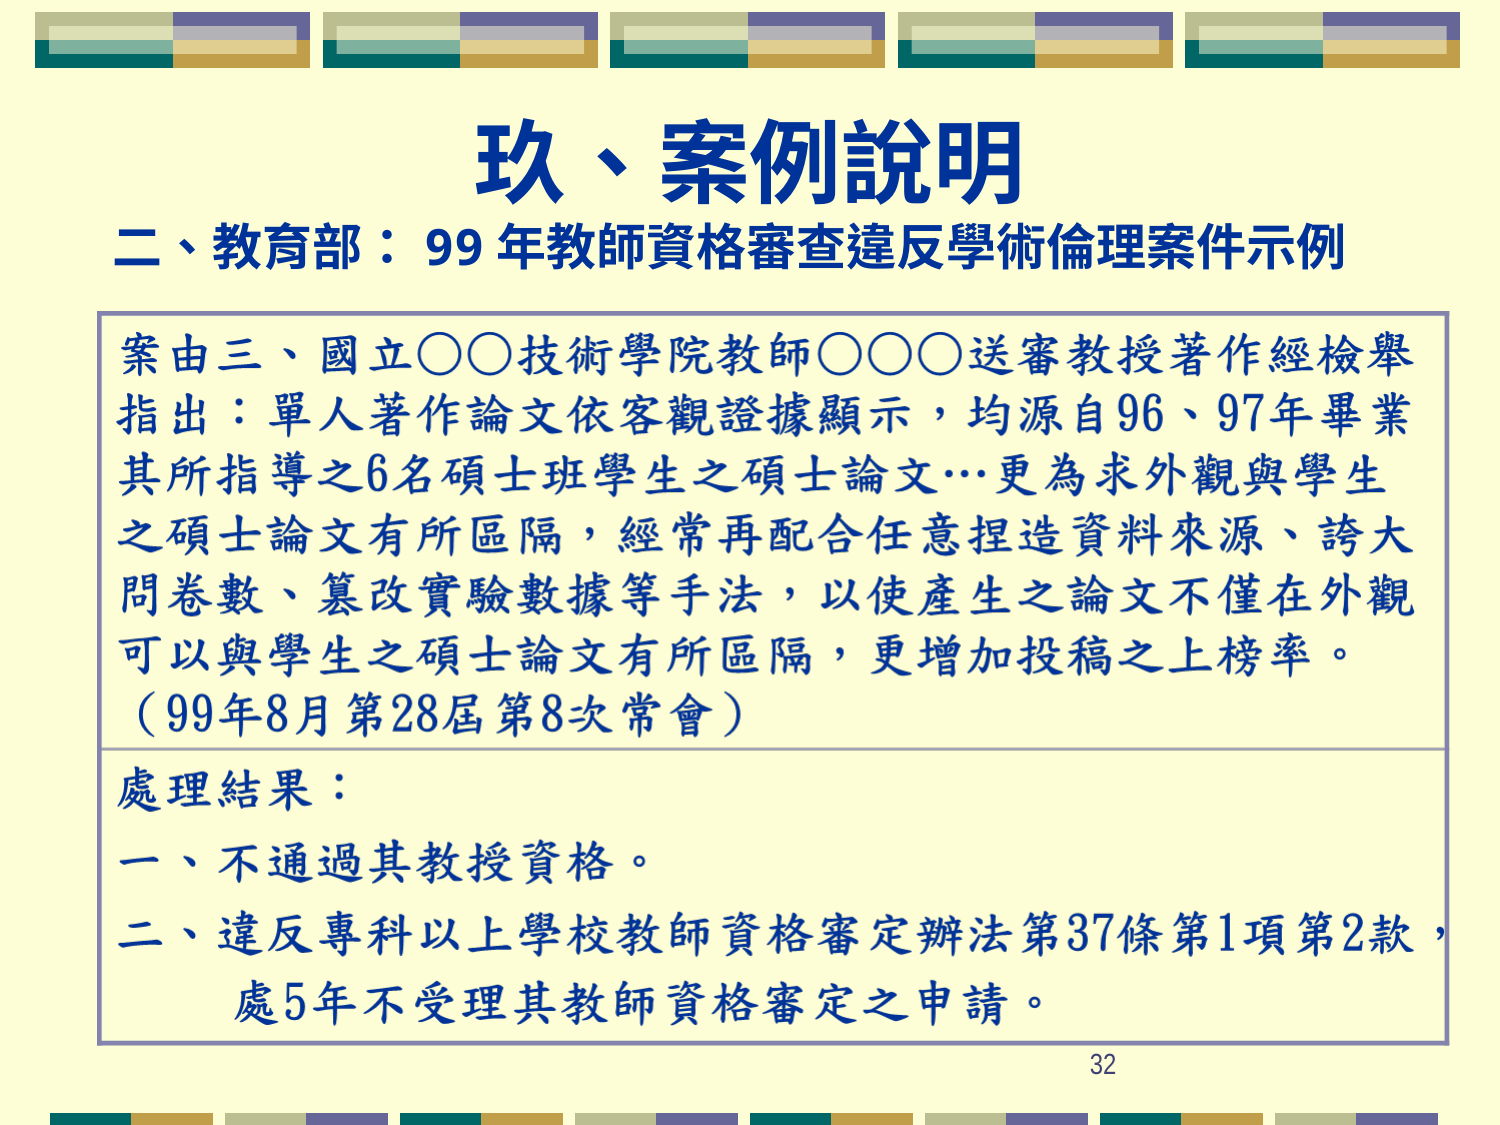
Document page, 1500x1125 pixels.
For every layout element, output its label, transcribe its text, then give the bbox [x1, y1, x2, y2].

text_box 玖、案例說明 [113, 97, 1388, 220]
picture [84, 306, 1496, 1061]
list 二、教育部：99年教師資格審查違反學術倫理案件示例 [41, 208, 1447, 291]
text_box [1074, 1061, 1388, 1088]
